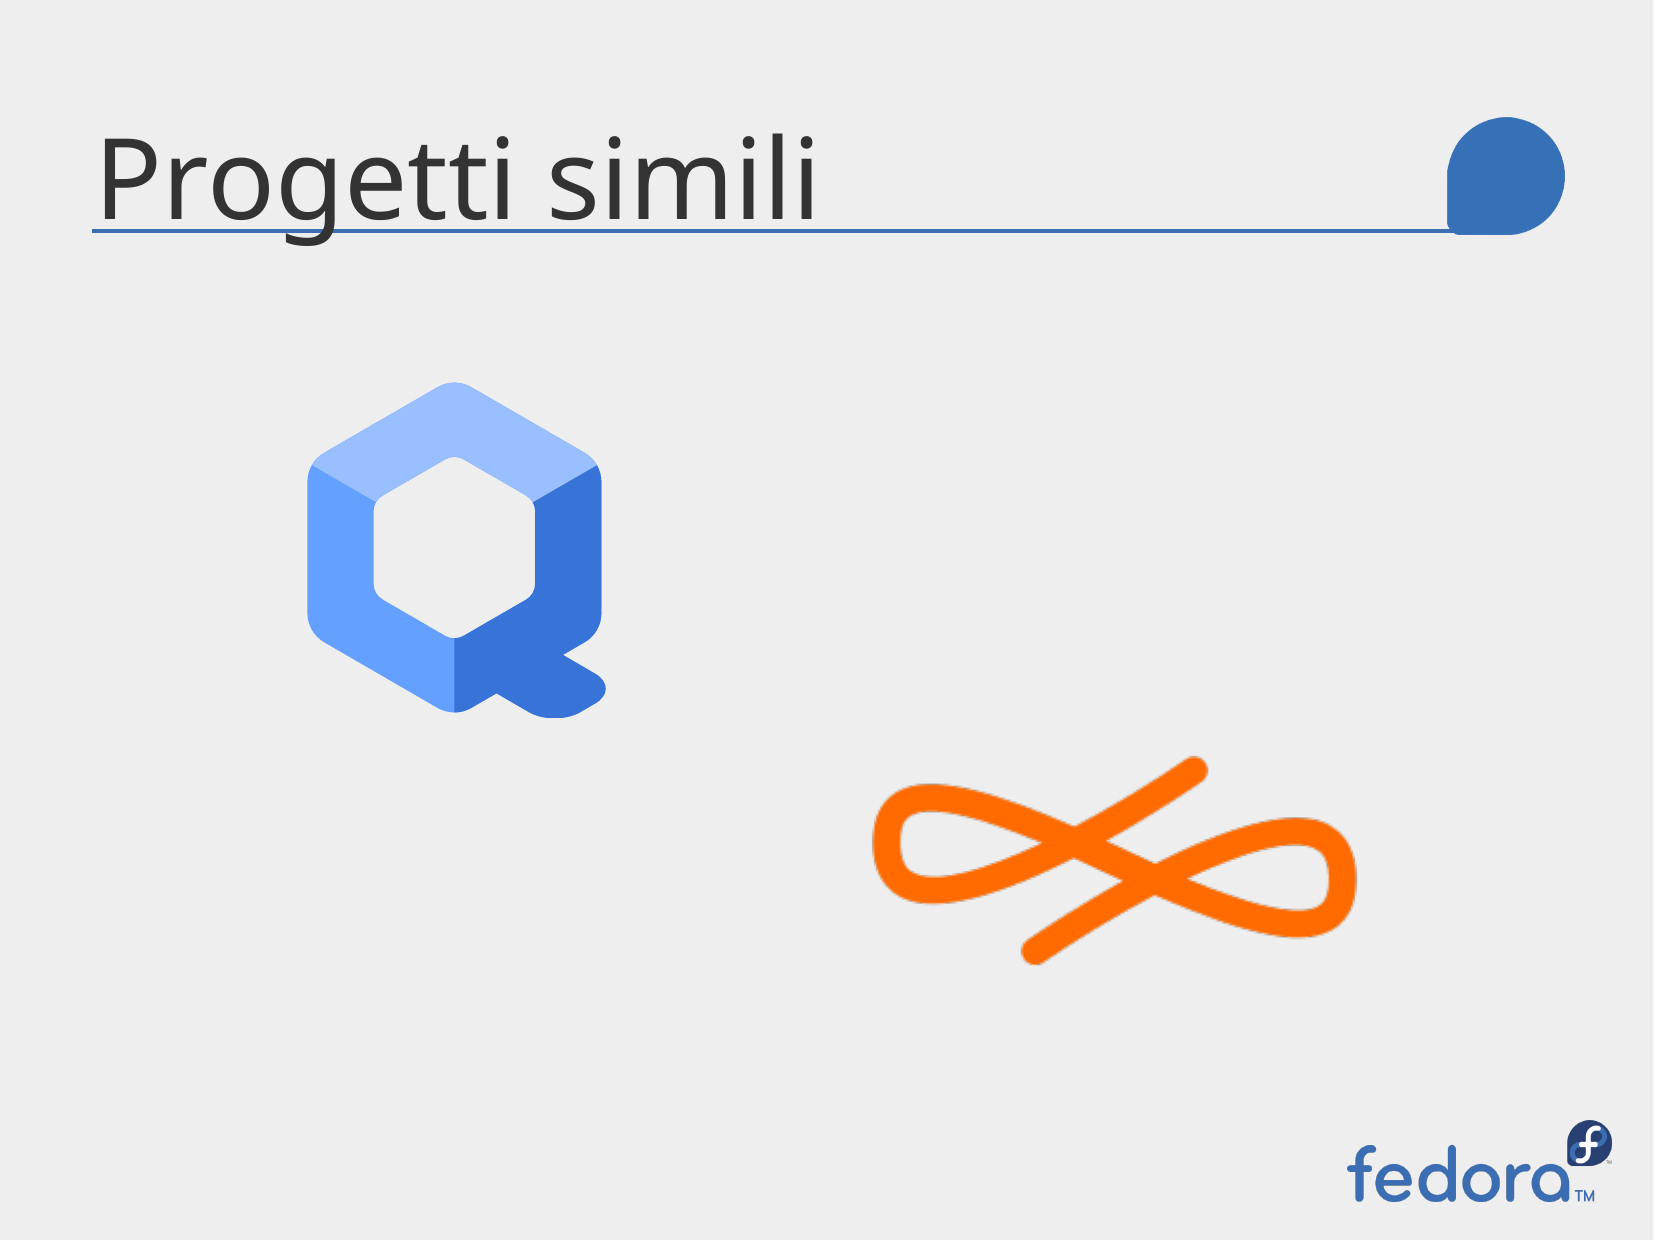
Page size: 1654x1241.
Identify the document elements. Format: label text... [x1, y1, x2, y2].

picture [863, 610, 1371, 1118]
title Progetti simili [94, 100, 1426, 251]
picture [297, 381, 611, 718]
picture [1347, 1120, 1612, 1202]
picture [1447, 117, 1565, 235]
